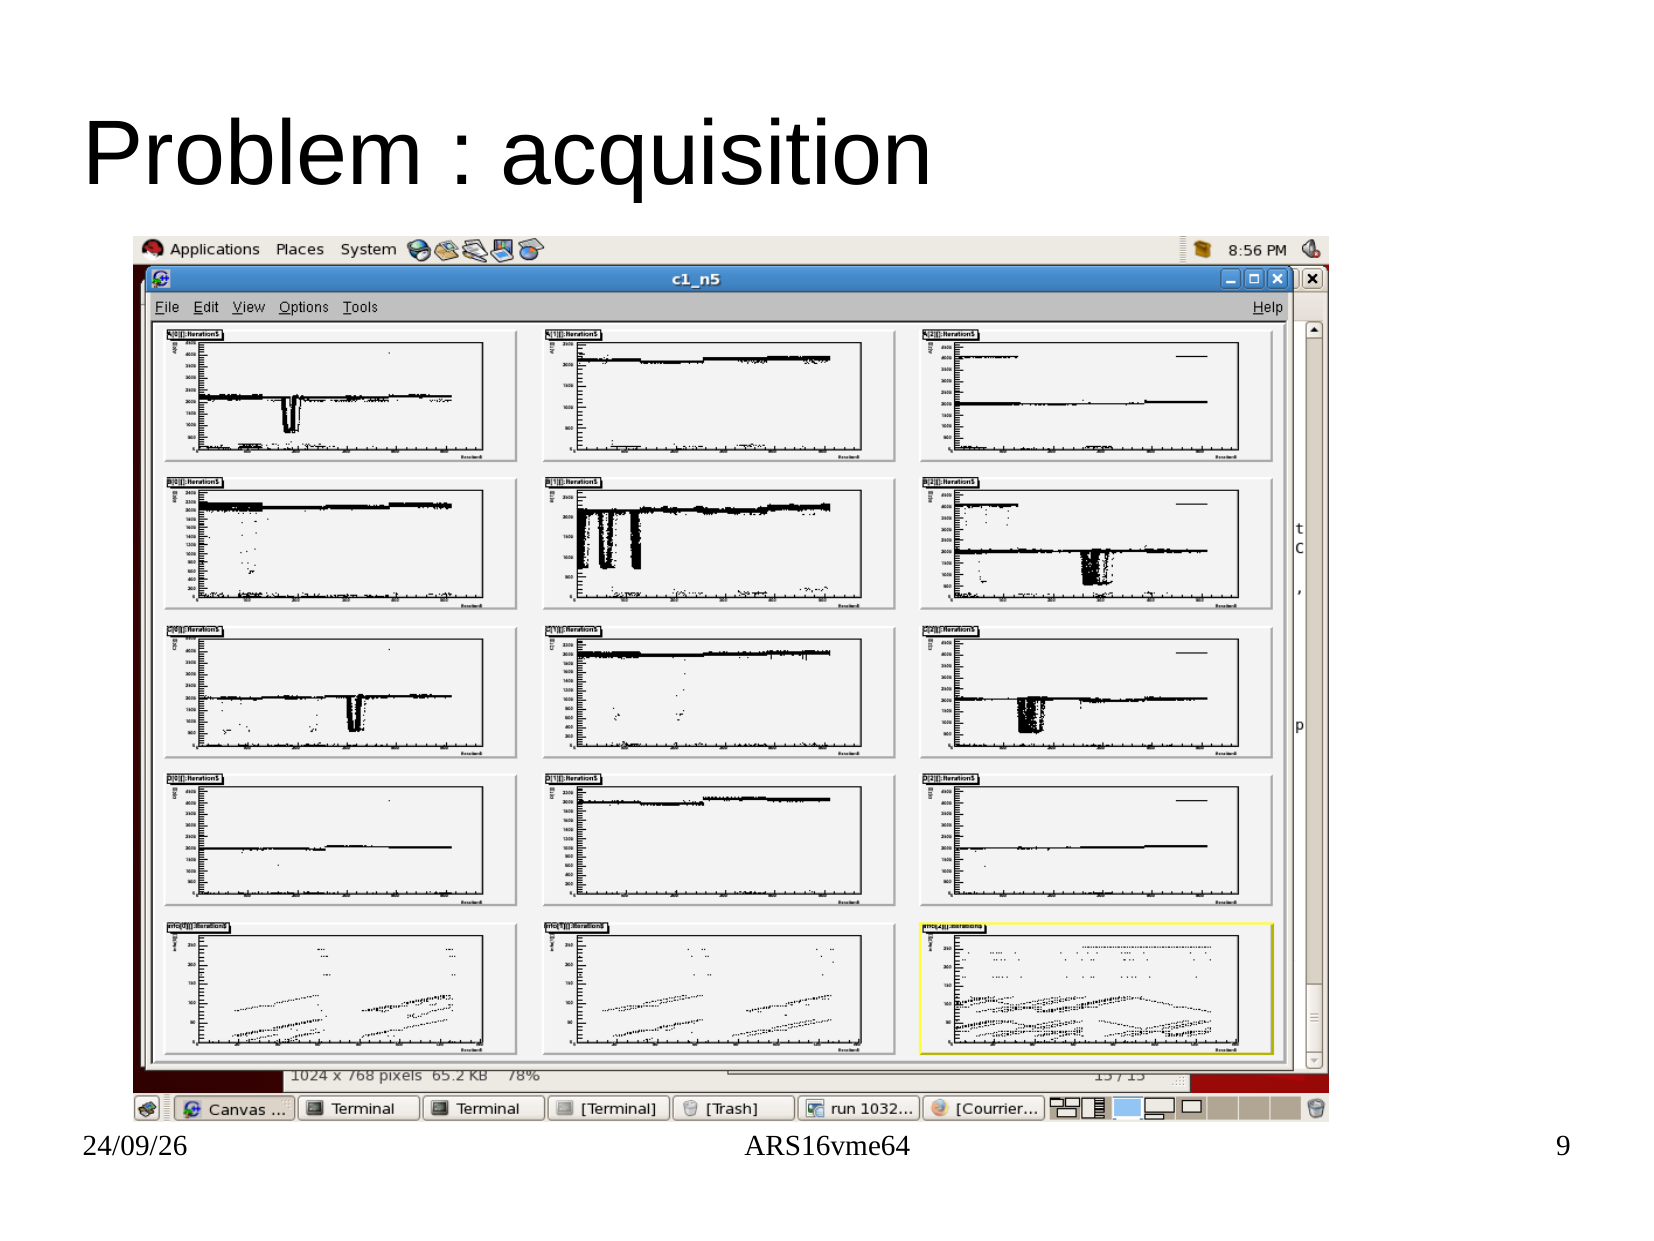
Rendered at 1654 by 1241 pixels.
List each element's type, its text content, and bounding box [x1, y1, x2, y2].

title Problem : acquisition [82, 56, 1571, 250]
picture [133, 236, 1329, 1123]
